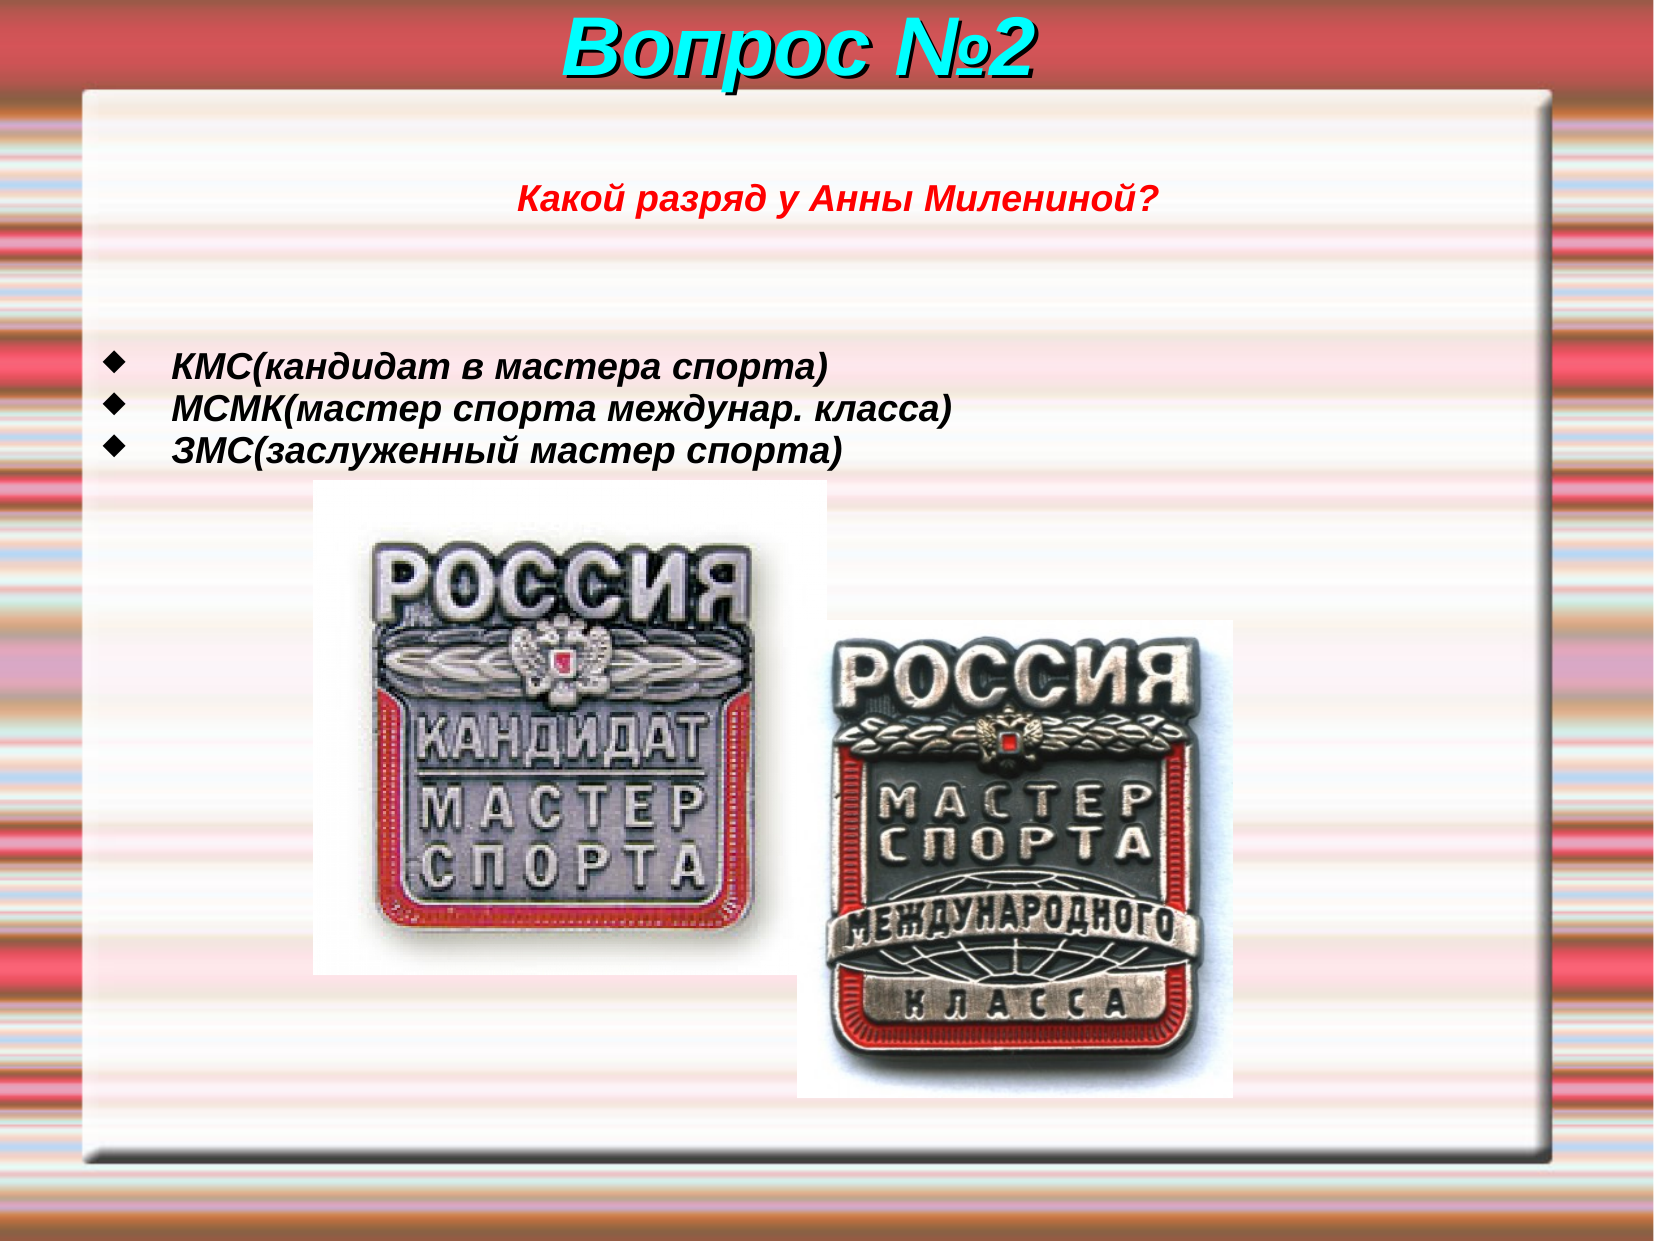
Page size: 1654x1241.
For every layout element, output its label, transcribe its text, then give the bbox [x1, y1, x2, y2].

title Вопрос №2 [180, 0, 1418, 94]
picture [0, 0, 1654, 1241]
list Какой разряд у Анны Милениной? КМС(кандидат в мастера спорта) МСМК(мастер спорта междунар. класса) ЗМС(заслуженный мастер спорта) [88, 177, 1506, 1182]
